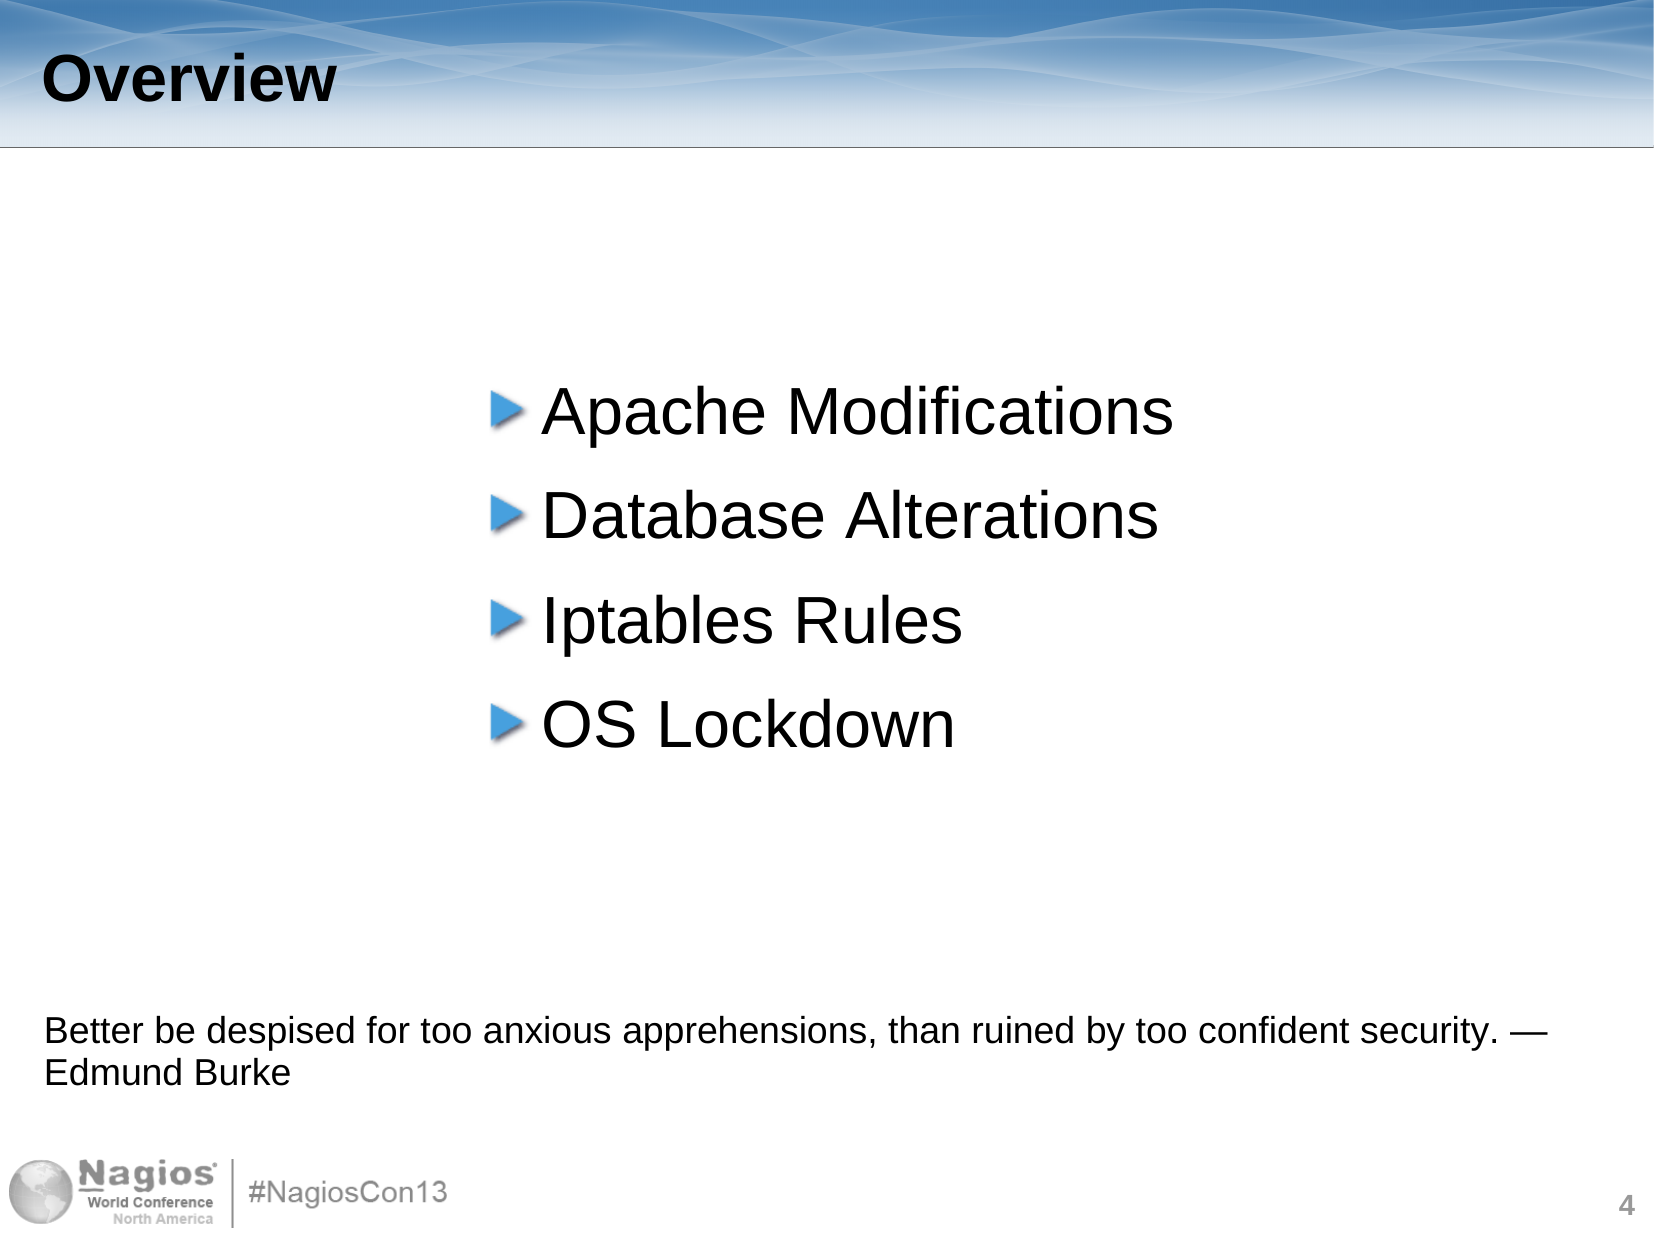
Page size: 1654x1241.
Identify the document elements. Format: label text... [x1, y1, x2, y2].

title Overview [41, 29, 1248, 127]
list Apache Modifications Database Alterations Iptables Rules OS Lockdown [471, 374, 1183, 774]
picture [0, 0, 1654, 147]
picture [9, 1159, 453, 1228]
text_box Better be despised for too anxious apprehensions, than ruined by too confident security. — Edmund Burke [29, 1002, 1628, 1102]
